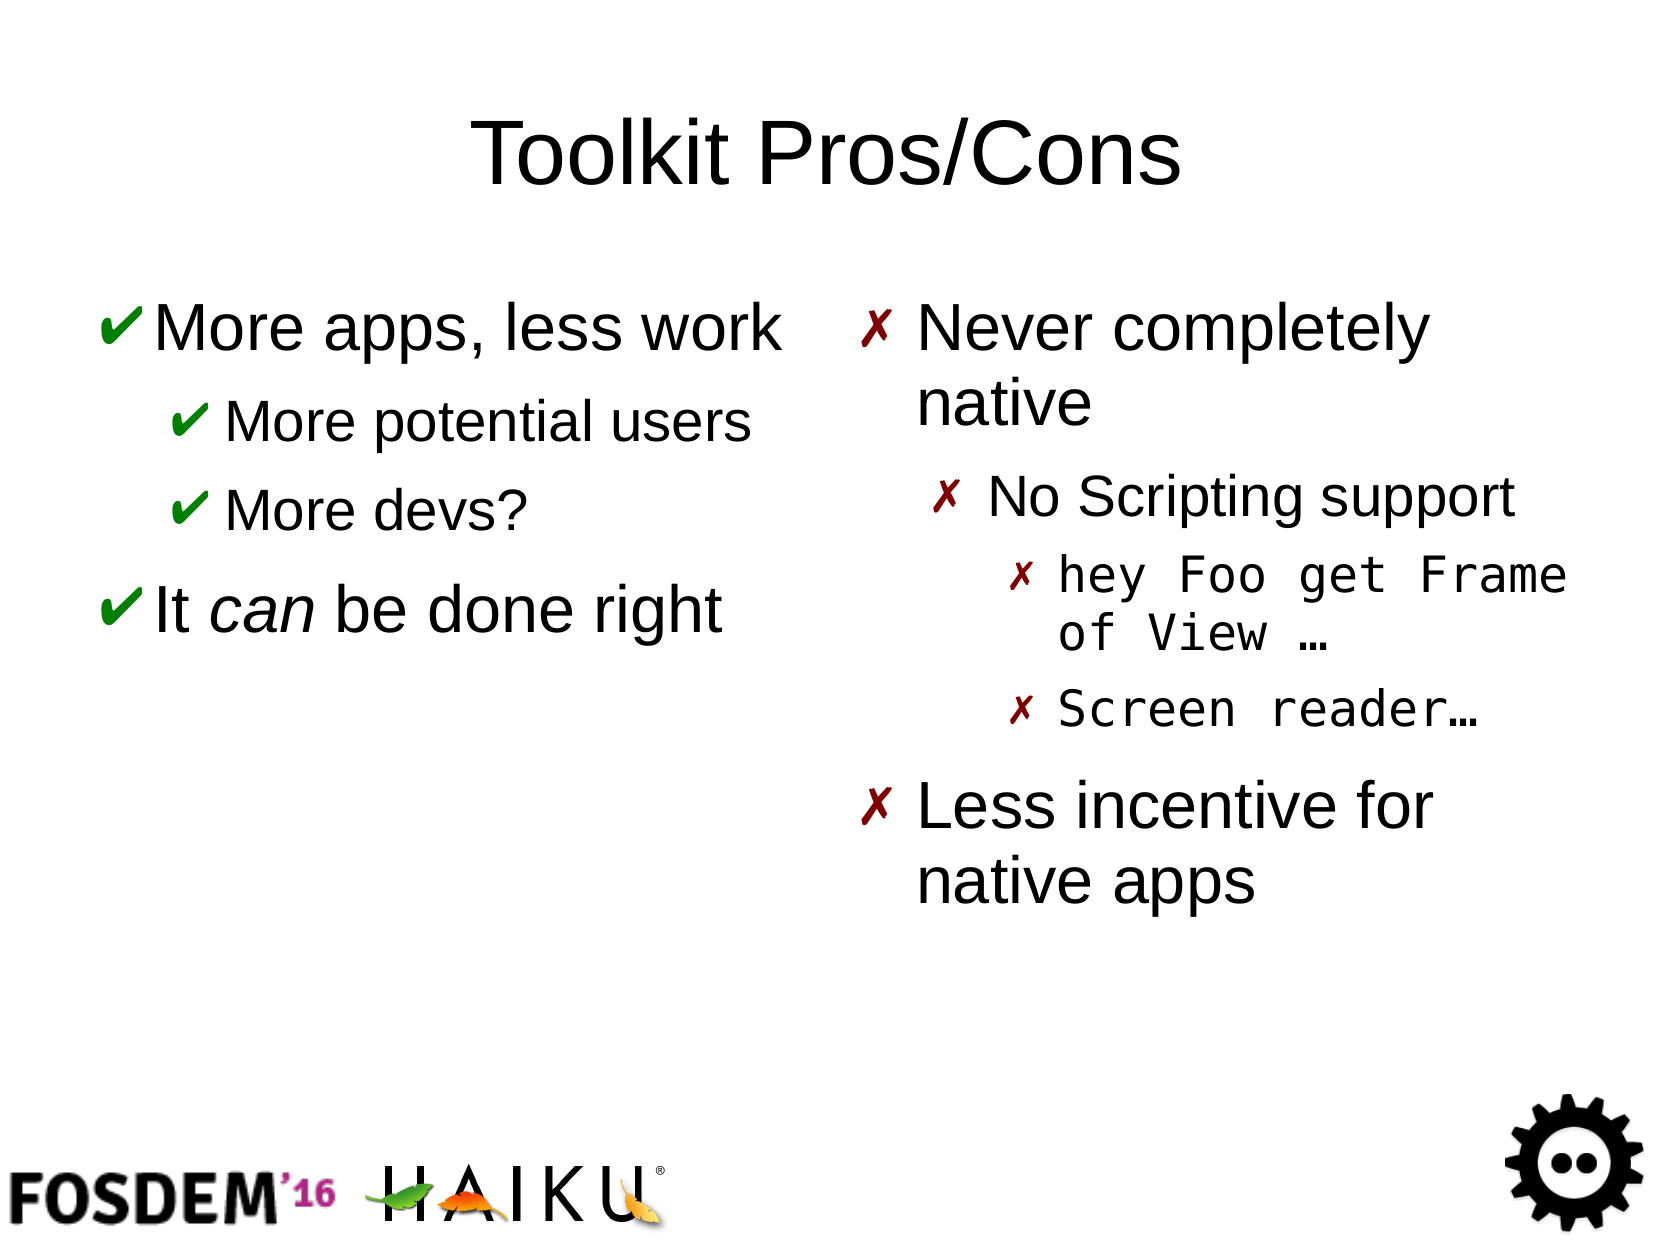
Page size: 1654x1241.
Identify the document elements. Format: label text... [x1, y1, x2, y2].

picture [363, 1163, 670, 1235]
list Never completely native No Scripting support hey Foo get Frame of View … Screen reader… Less incentive for native apps [845, 290, 1572, 1010]
title Toolkit Pros/Cons [82, 49, 1571, 257]
picture [0, 1152, 350, 1241]
picture [1505, 1094, 1648, 1235]
list More apps, less work More potential users More devs? It can be done right [82, 290, 809, 1010]
